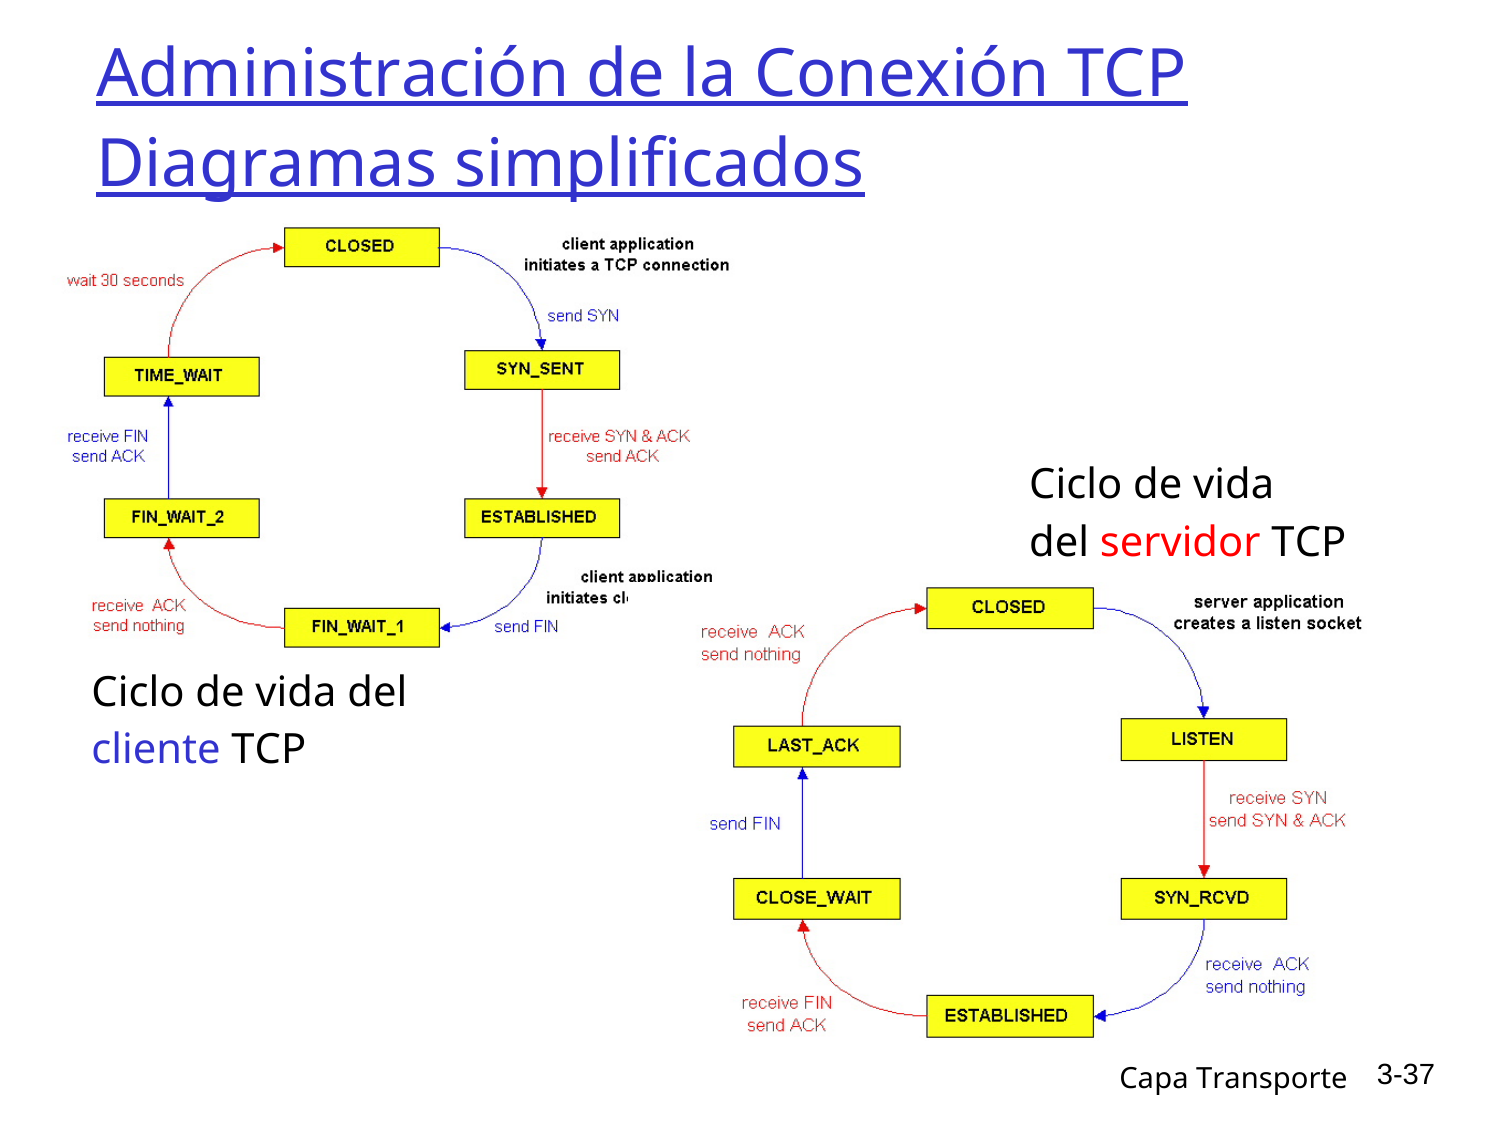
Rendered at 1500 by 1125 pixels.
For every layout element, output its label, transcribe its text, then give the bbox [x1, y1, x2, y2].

picture [0, 223, 1401, 1041]
text_box Ciclo de vida del servidor TCP [1014, 446, 1362, 577]
text_box Ciclo de vida del cliente TCP [76, 654, 423, 784]
title Administración de la Conexión TCP Diagramas simplificados [81, 21, 1438, 210]
